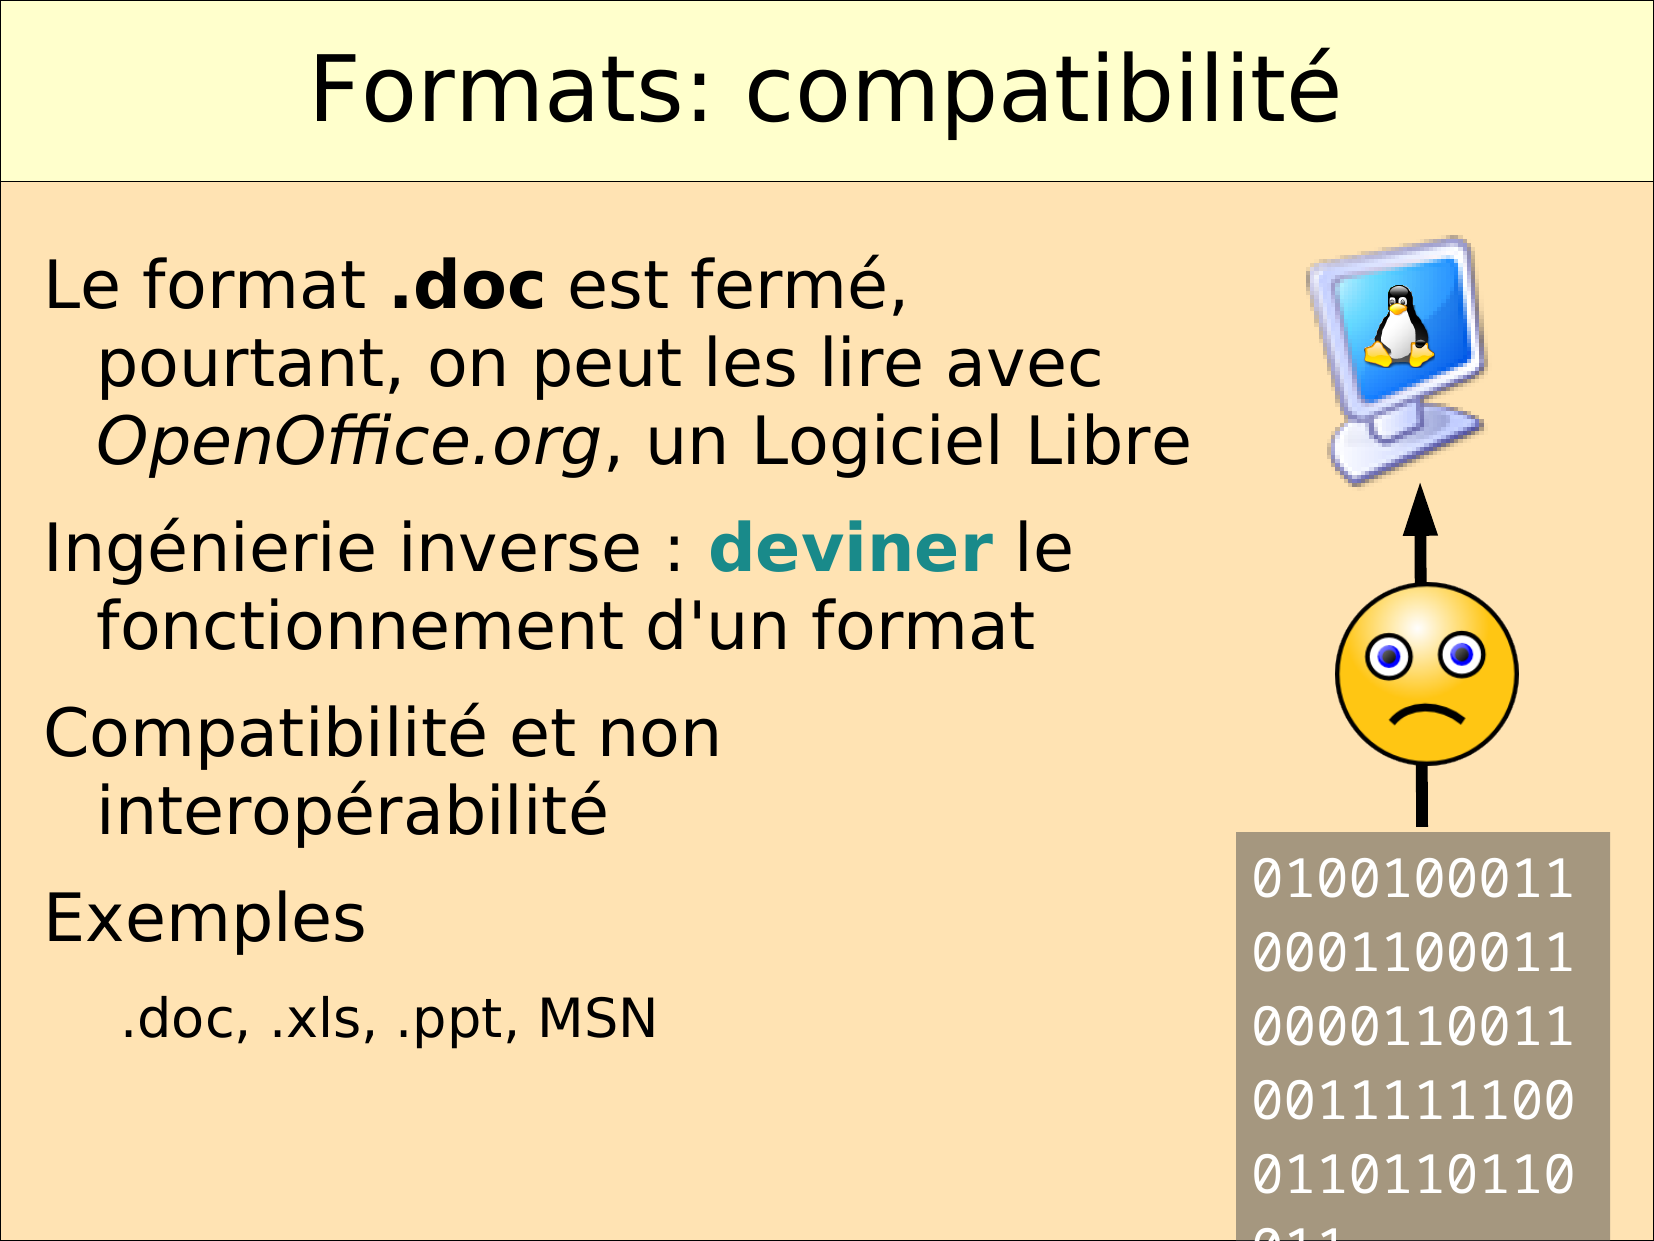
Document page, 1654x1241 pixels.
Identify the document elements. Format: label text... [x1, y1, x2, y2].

text_box 01001000110001100011000011001100111111000110110110011 [1236, 832, 1611, 1225]
picture [1335, 582, 1519, 766]
list Le format .doc est fermé, pourtant, on peut les lire avec OpenOffice.org, un Logiciel Libre Ingénierie inverse : deviner le fonctionnement d'un format Compatibilité et non interopérabilité Exemples .doc, .xls, .ppt, MSN [25, 246, 1219, 1172]
picture [1264, 235, 1535, 491]
title Formats: compatibilité [0, 0, 1654, 181]
